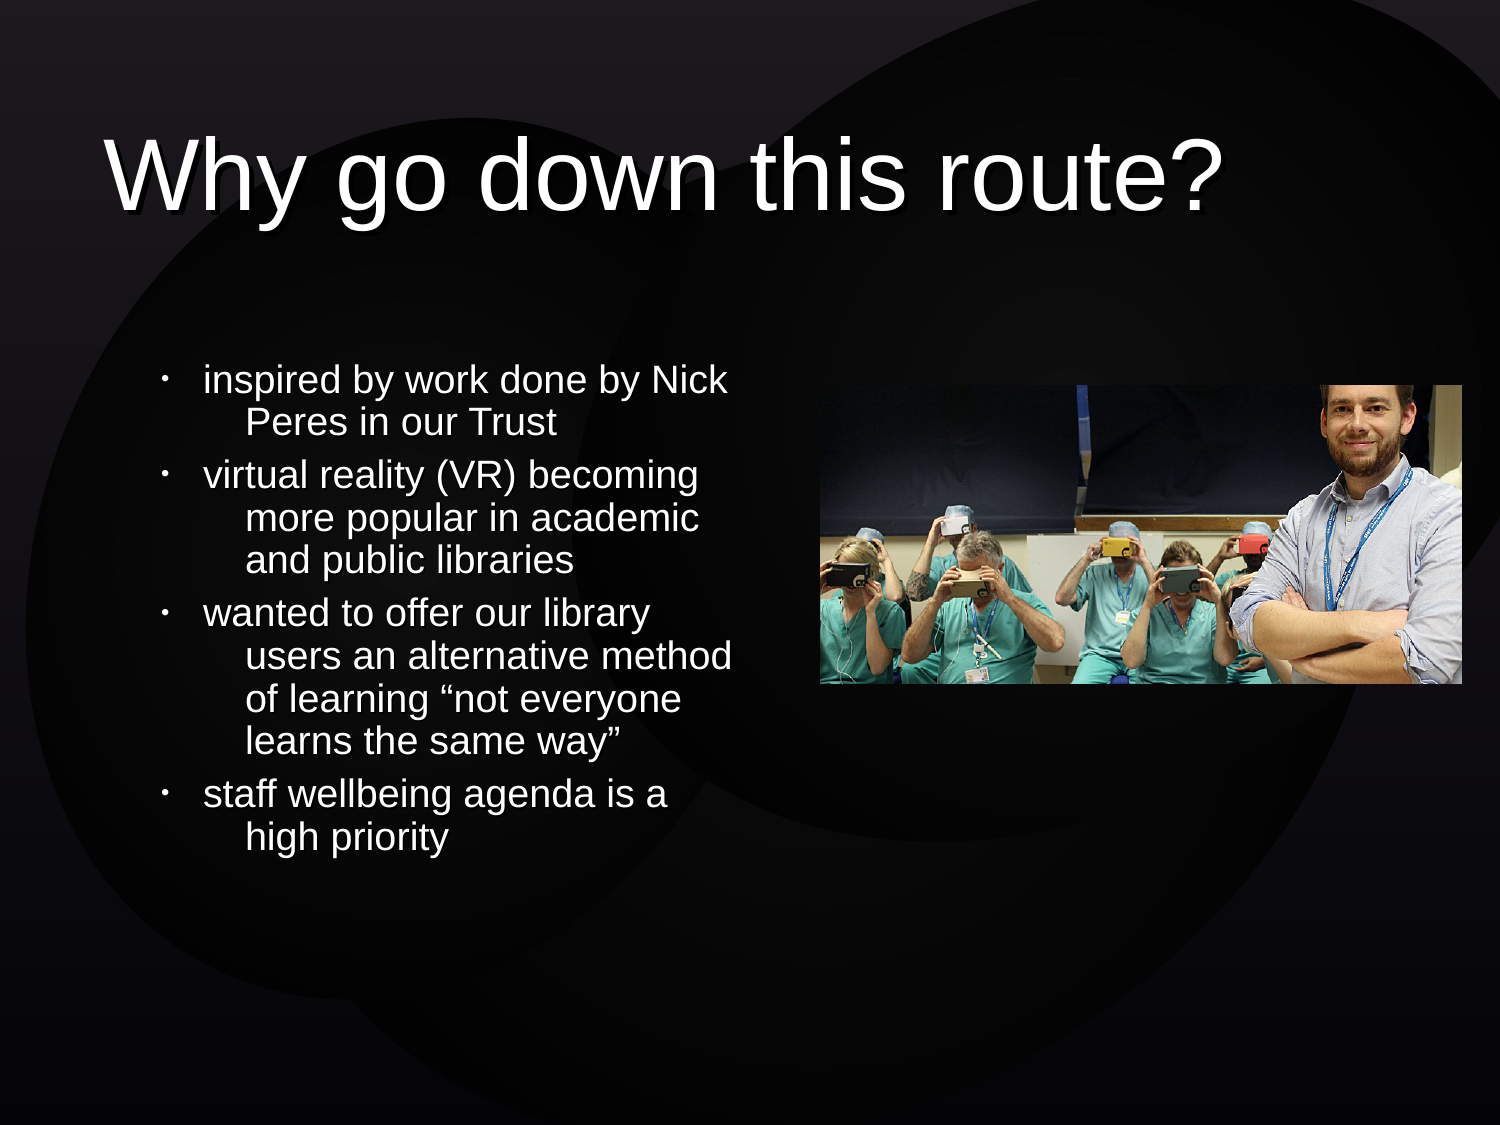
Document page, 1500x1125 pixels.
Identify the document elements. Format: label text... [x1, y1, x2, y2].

list inspired by work done by Nick Peres in our Trust virtual reality (VR) becoming more popular in academic and public libraries wanted to offer our library users an alternative method of learning “not everyone learns the same way” staff wellbeing agenda is a high priority [140, 327, 751, 891]
picture [820, 385, 1462, 684]
title Why go down this route? [88, 88, 1327, 239]
